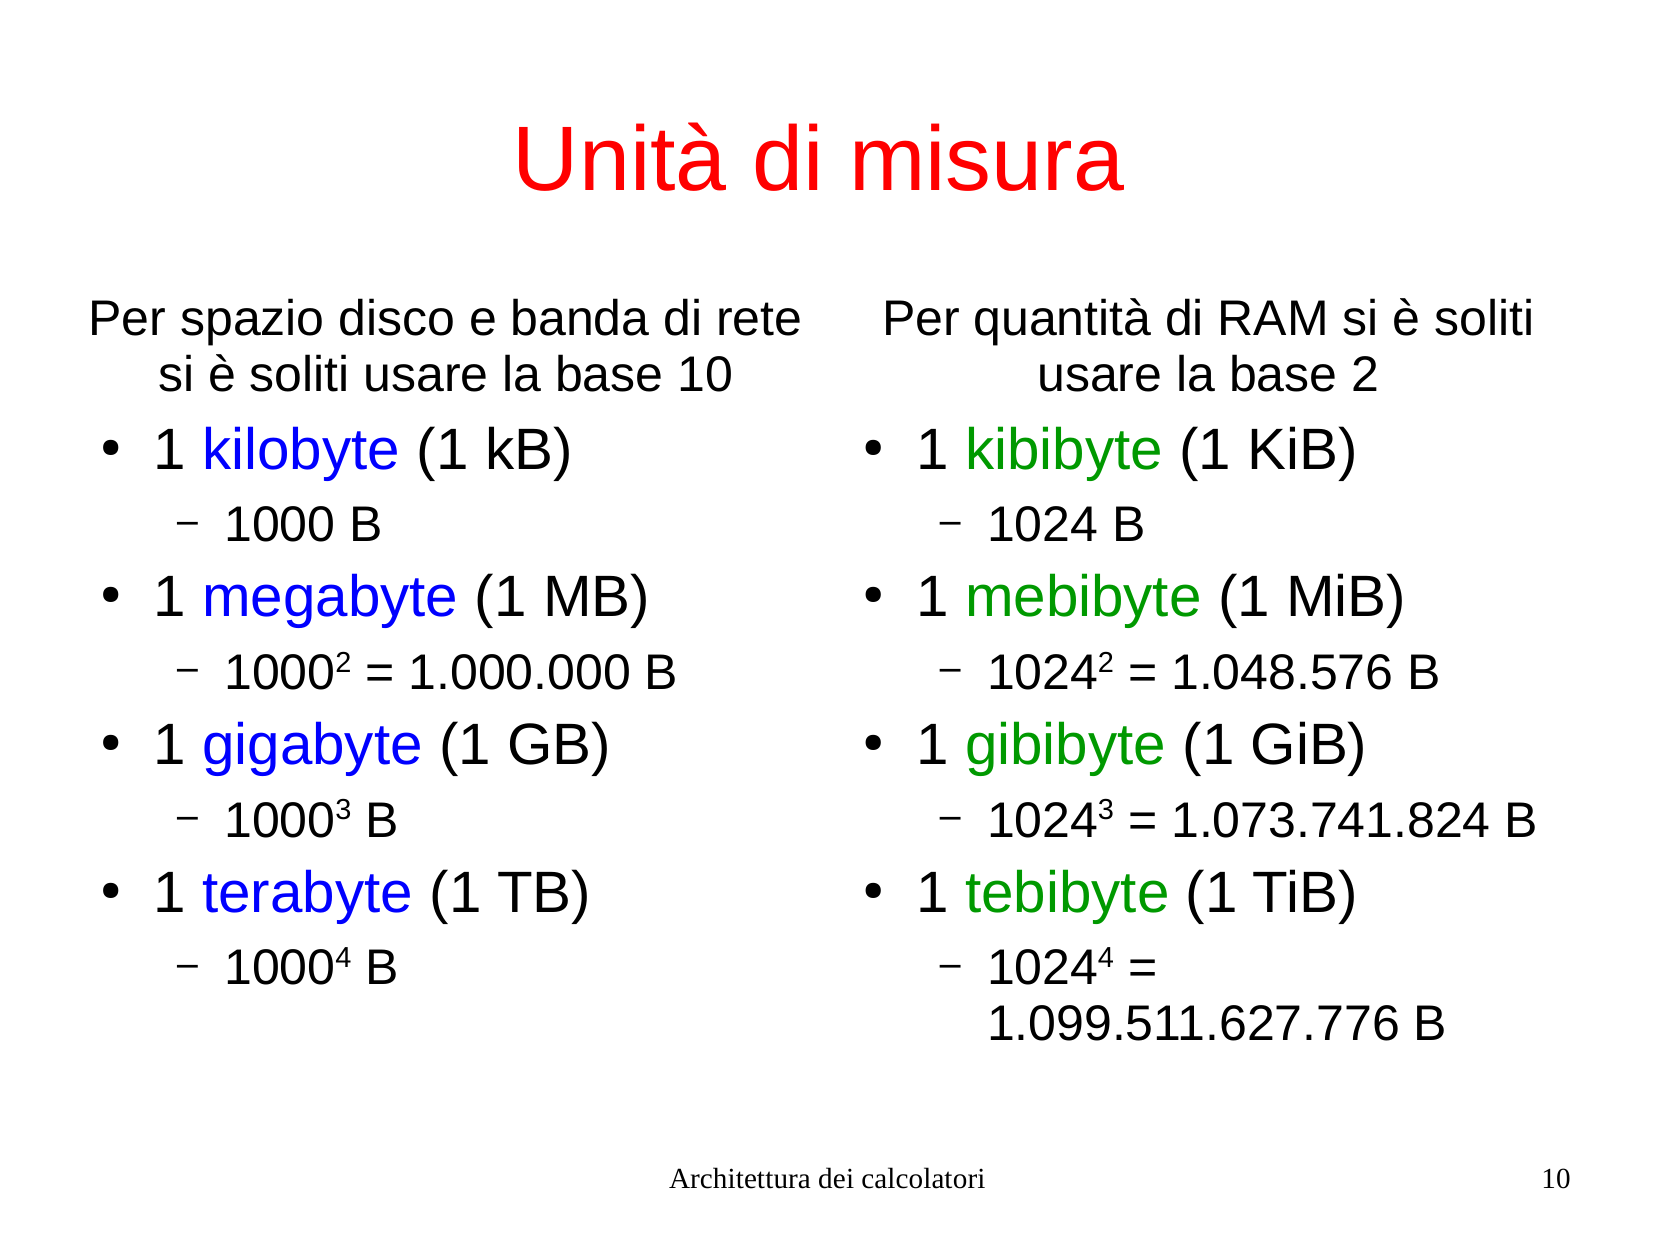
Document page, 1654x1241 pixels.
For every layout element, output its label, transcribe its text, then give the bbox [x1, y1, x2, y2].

list Per spazio disco e banda di rete si è soliti usare la base 10 1 kilobyte (1 kB) 1000 B 1 megabyte (1 MB) 10002 = 1.000.000 B 1 gigabyte (1 GB) 10003 B 1 terabyte (1 TB) 10004 B [82, 290, 809, 1126]
list Per quantità di RAM si è soliti usare la base 2 1 kibibyte (1 KiB) 1024 B 1 mebibyte (1 MiB) 10242 = 1.048.576 B 1 gibibyte (1 GiB) 10243 = 1.073.741.824 B 1 tebibyte (1 TiB) 10244 = 1.099.511.627.776 B [845, 290, 1572, 1126]
title Unità di misura [75, 55, 1564, 263]
